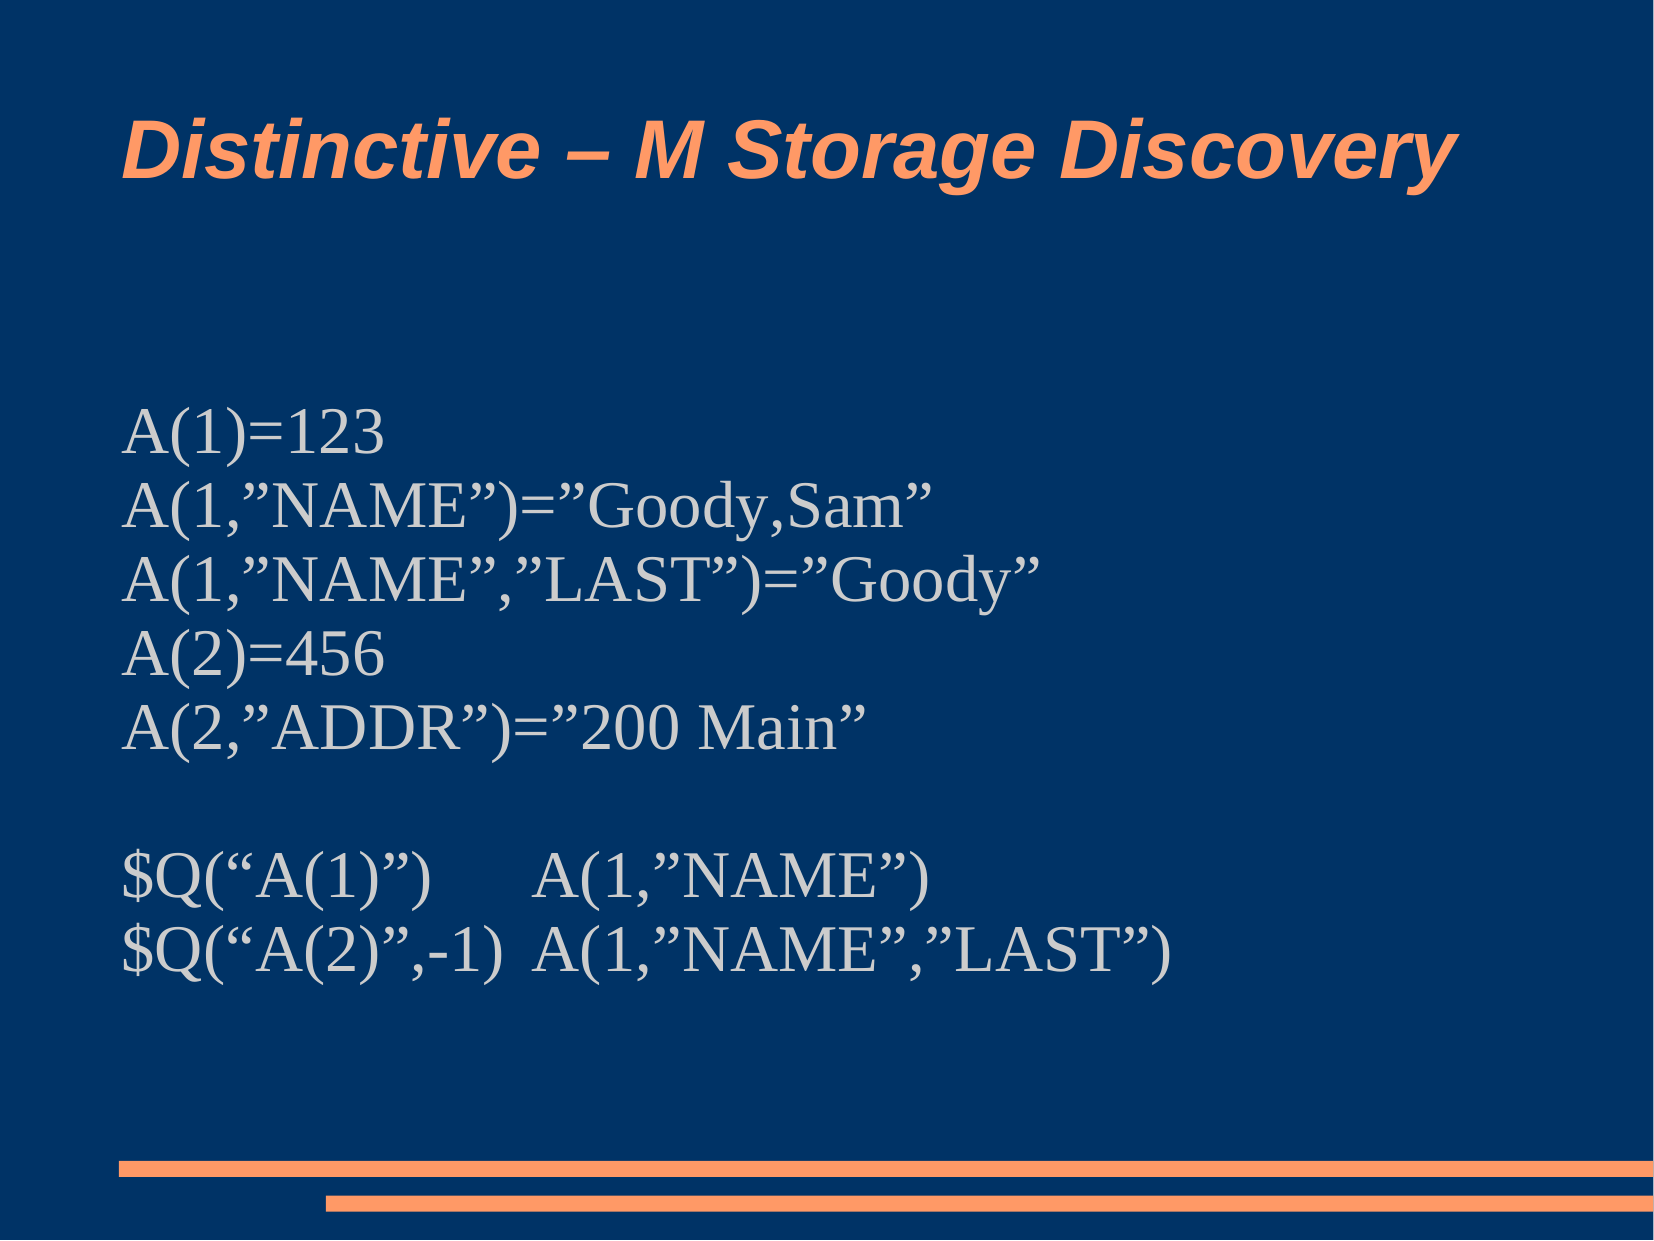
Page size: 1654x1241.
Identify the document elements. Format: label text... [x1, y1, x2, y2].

subtitle A(1)=123 A(1,”NAME”)=”Goody,Sam” A(1,”NAME”,”LAST”)=”Goody” A(2)=456 A(2,”ADDR”)=”200 Main” $Q(“A(1)”) A(1,”NAME”) $Q(“A(2)”,-1) A(1,”NAME”,”LAST”) [121, 329, 1561, 1125]
title Distinctive – M Storage Discovery [121, 46, 1534, 254]
